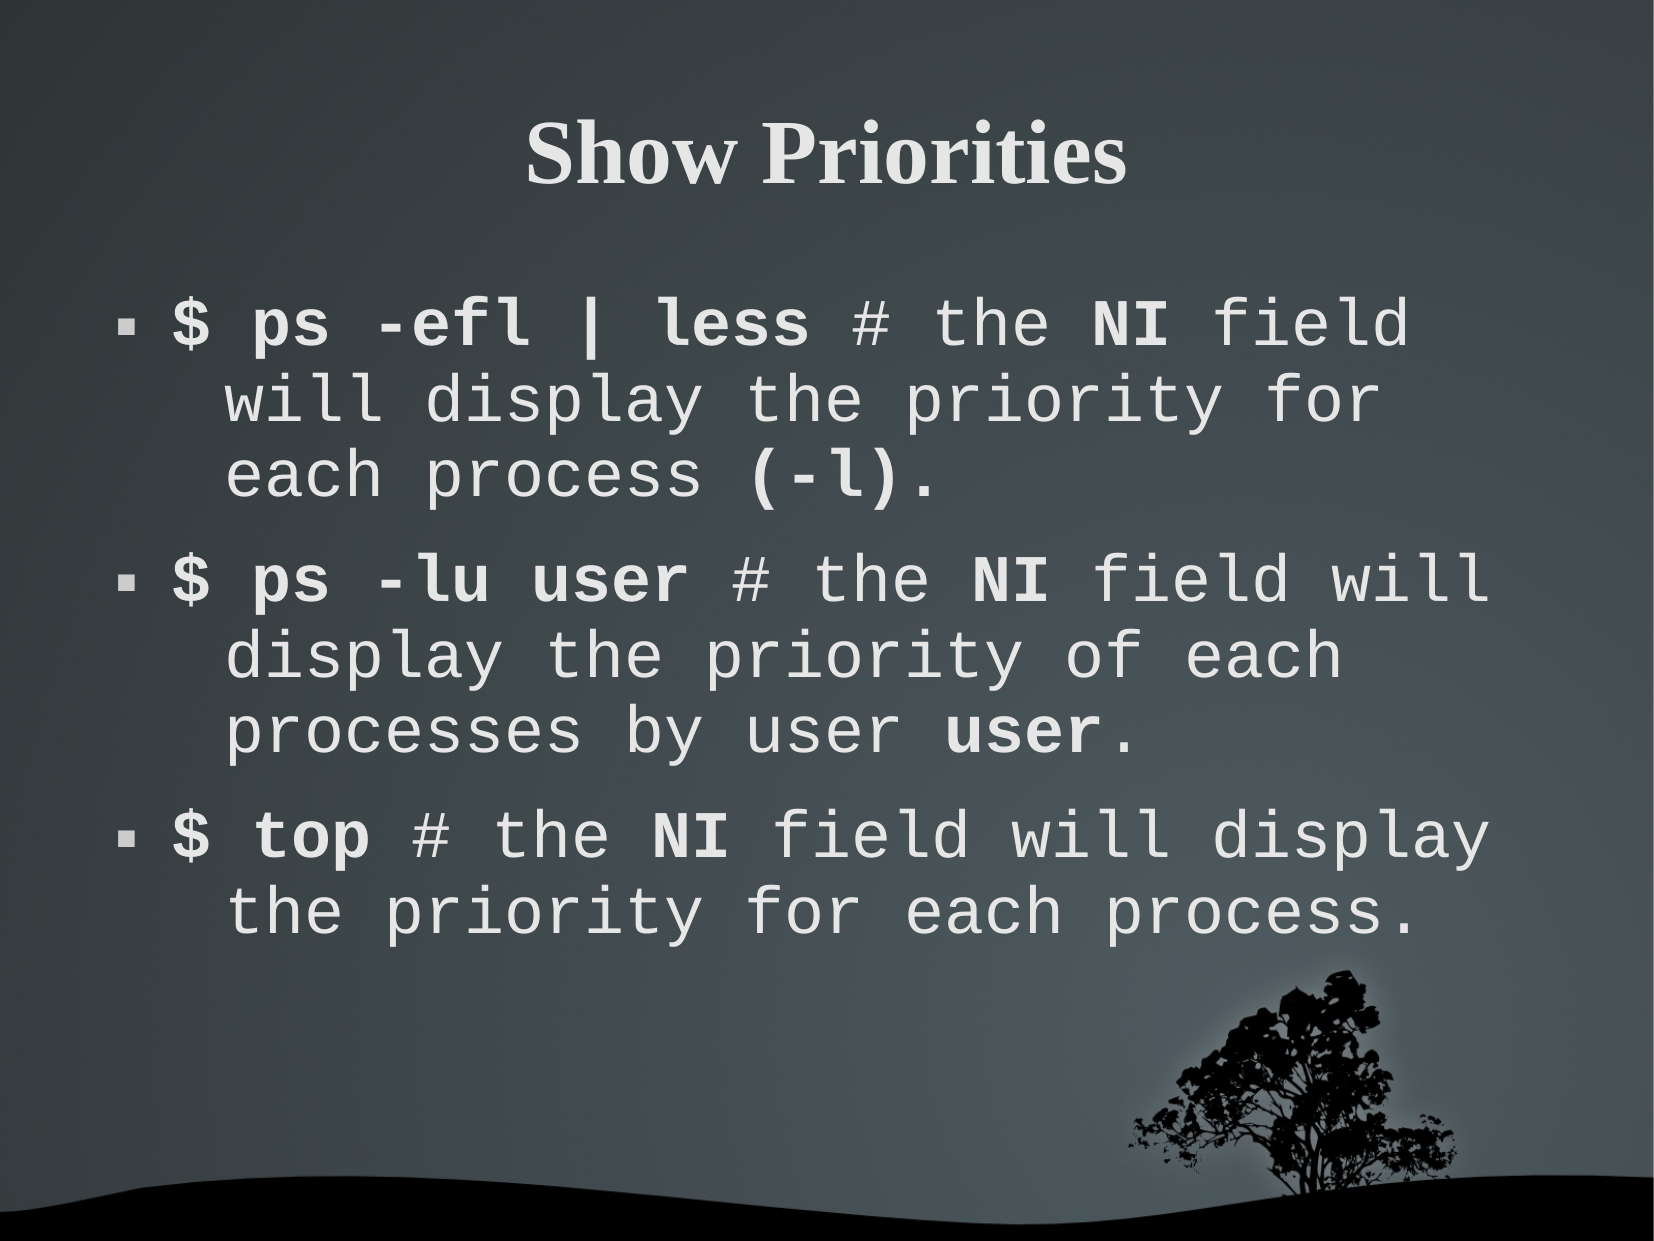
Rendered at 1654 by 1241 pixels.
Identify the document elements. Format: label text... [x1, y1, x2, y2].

picture [0, 0, 1654, 1241]
title Show Priorities [82, 49, 1571, 257]
list $ ps -efl | less # the NI field will display the priority for each process (-l). $ ps -lu user # the NI field will display the priority of each processes by user user. $ top # the NI field will display the priority for each process. [82, 290, 1571, 1109]
